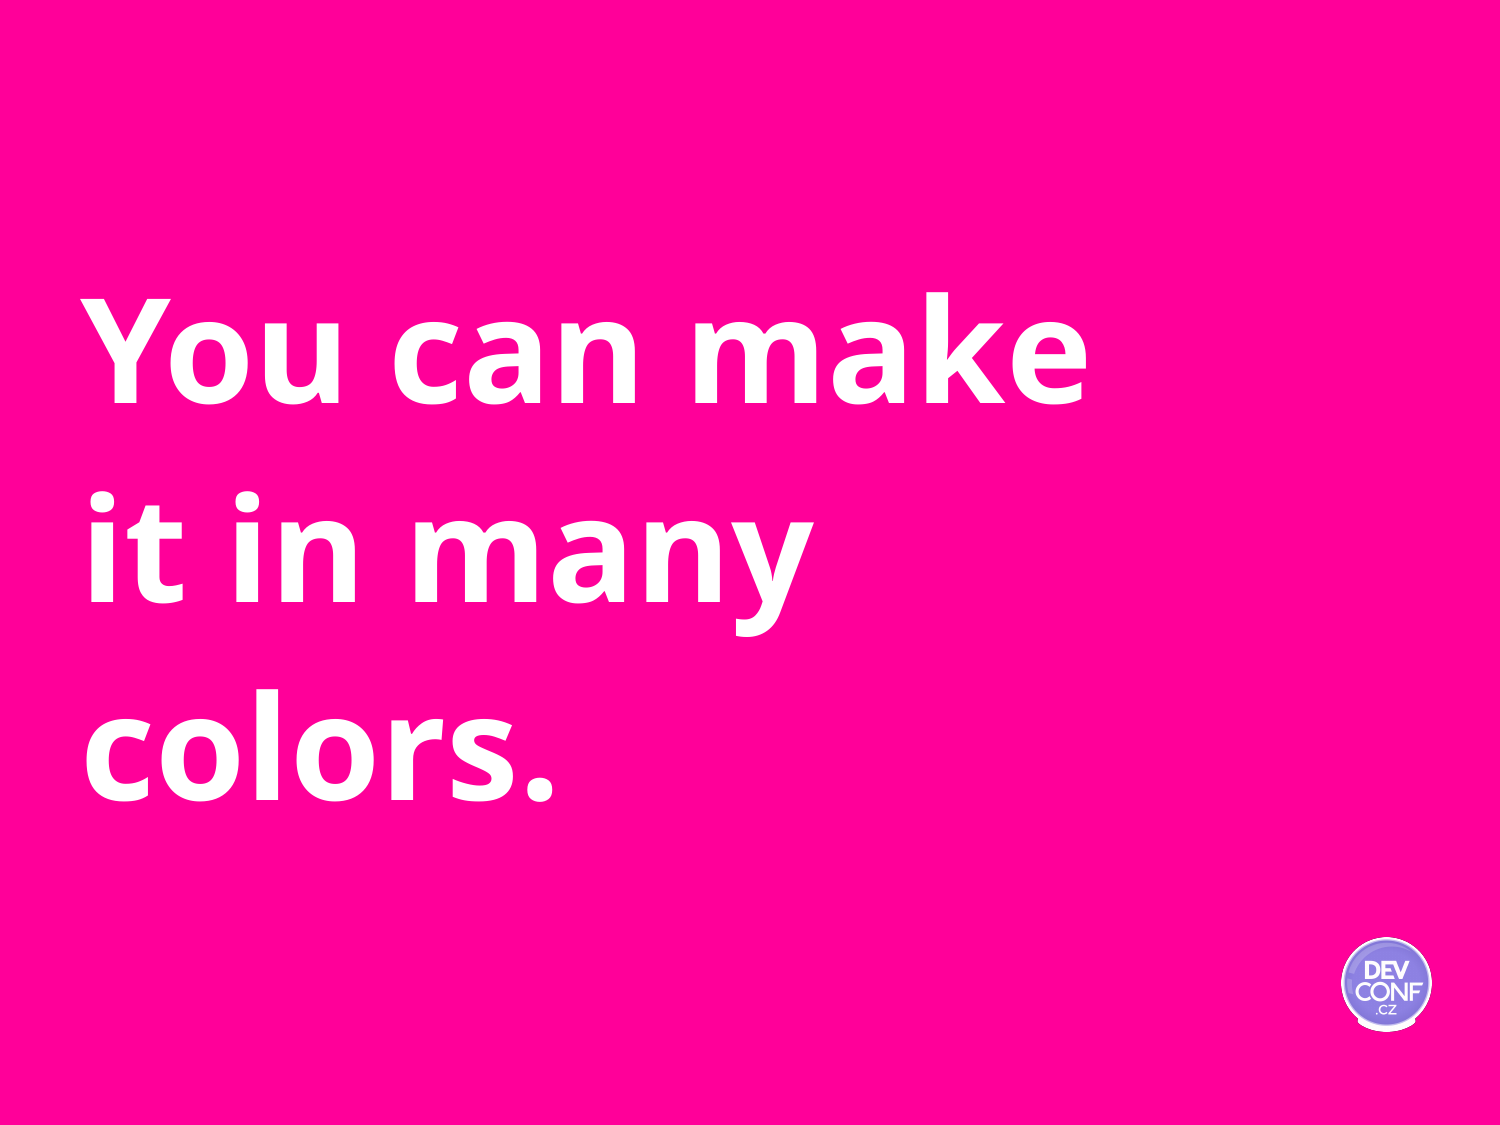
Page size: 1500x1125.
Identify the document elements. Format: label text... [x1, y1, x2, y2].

title You can make it in many colors. [80, 98, 1125, 994]
picture [1341, 937, 1432, 1032]
